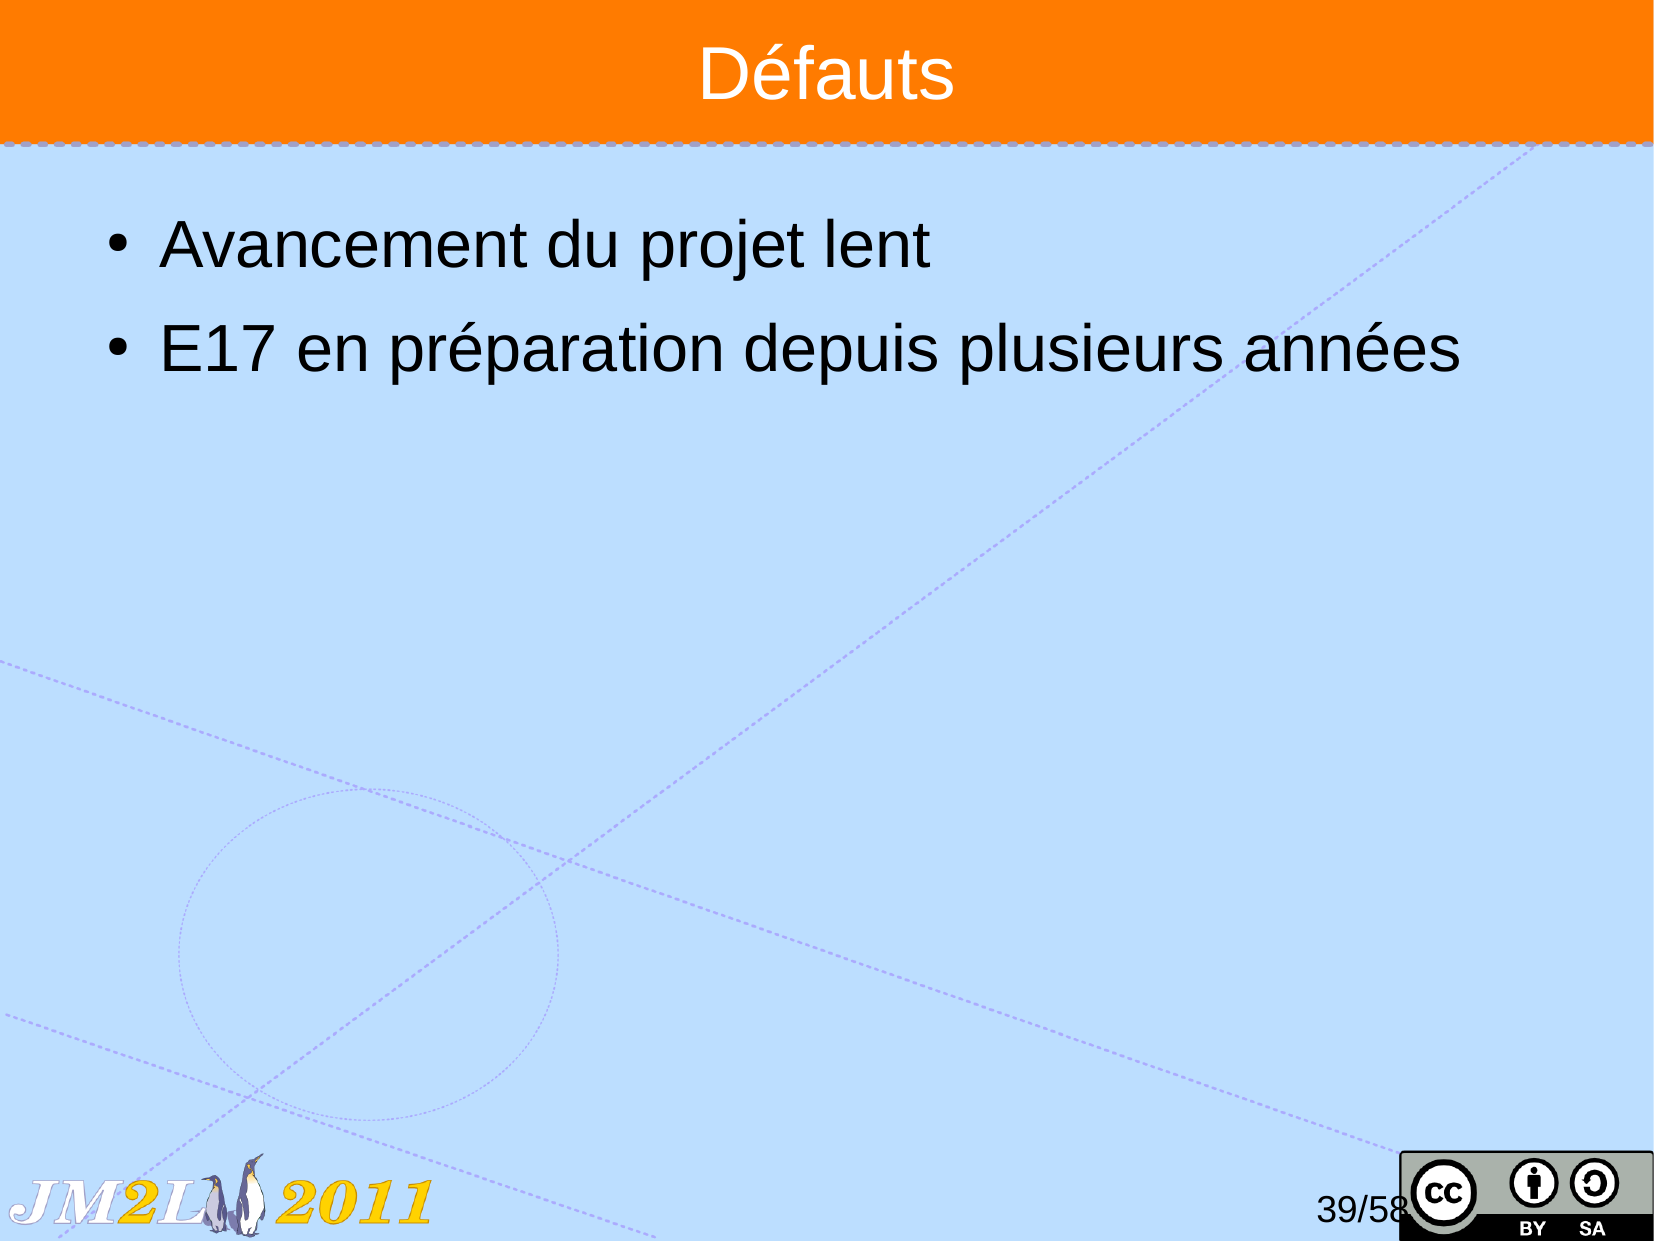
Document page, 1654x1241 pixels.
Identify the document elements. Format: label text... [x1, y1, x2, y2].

picture [0, 0, 1654, 1241]
title Défauts [29, 7, 1625, 141]
list Avancement du projet lent E17 en préparation depuis plusieurs années [88, 206, 1577, 1026]
